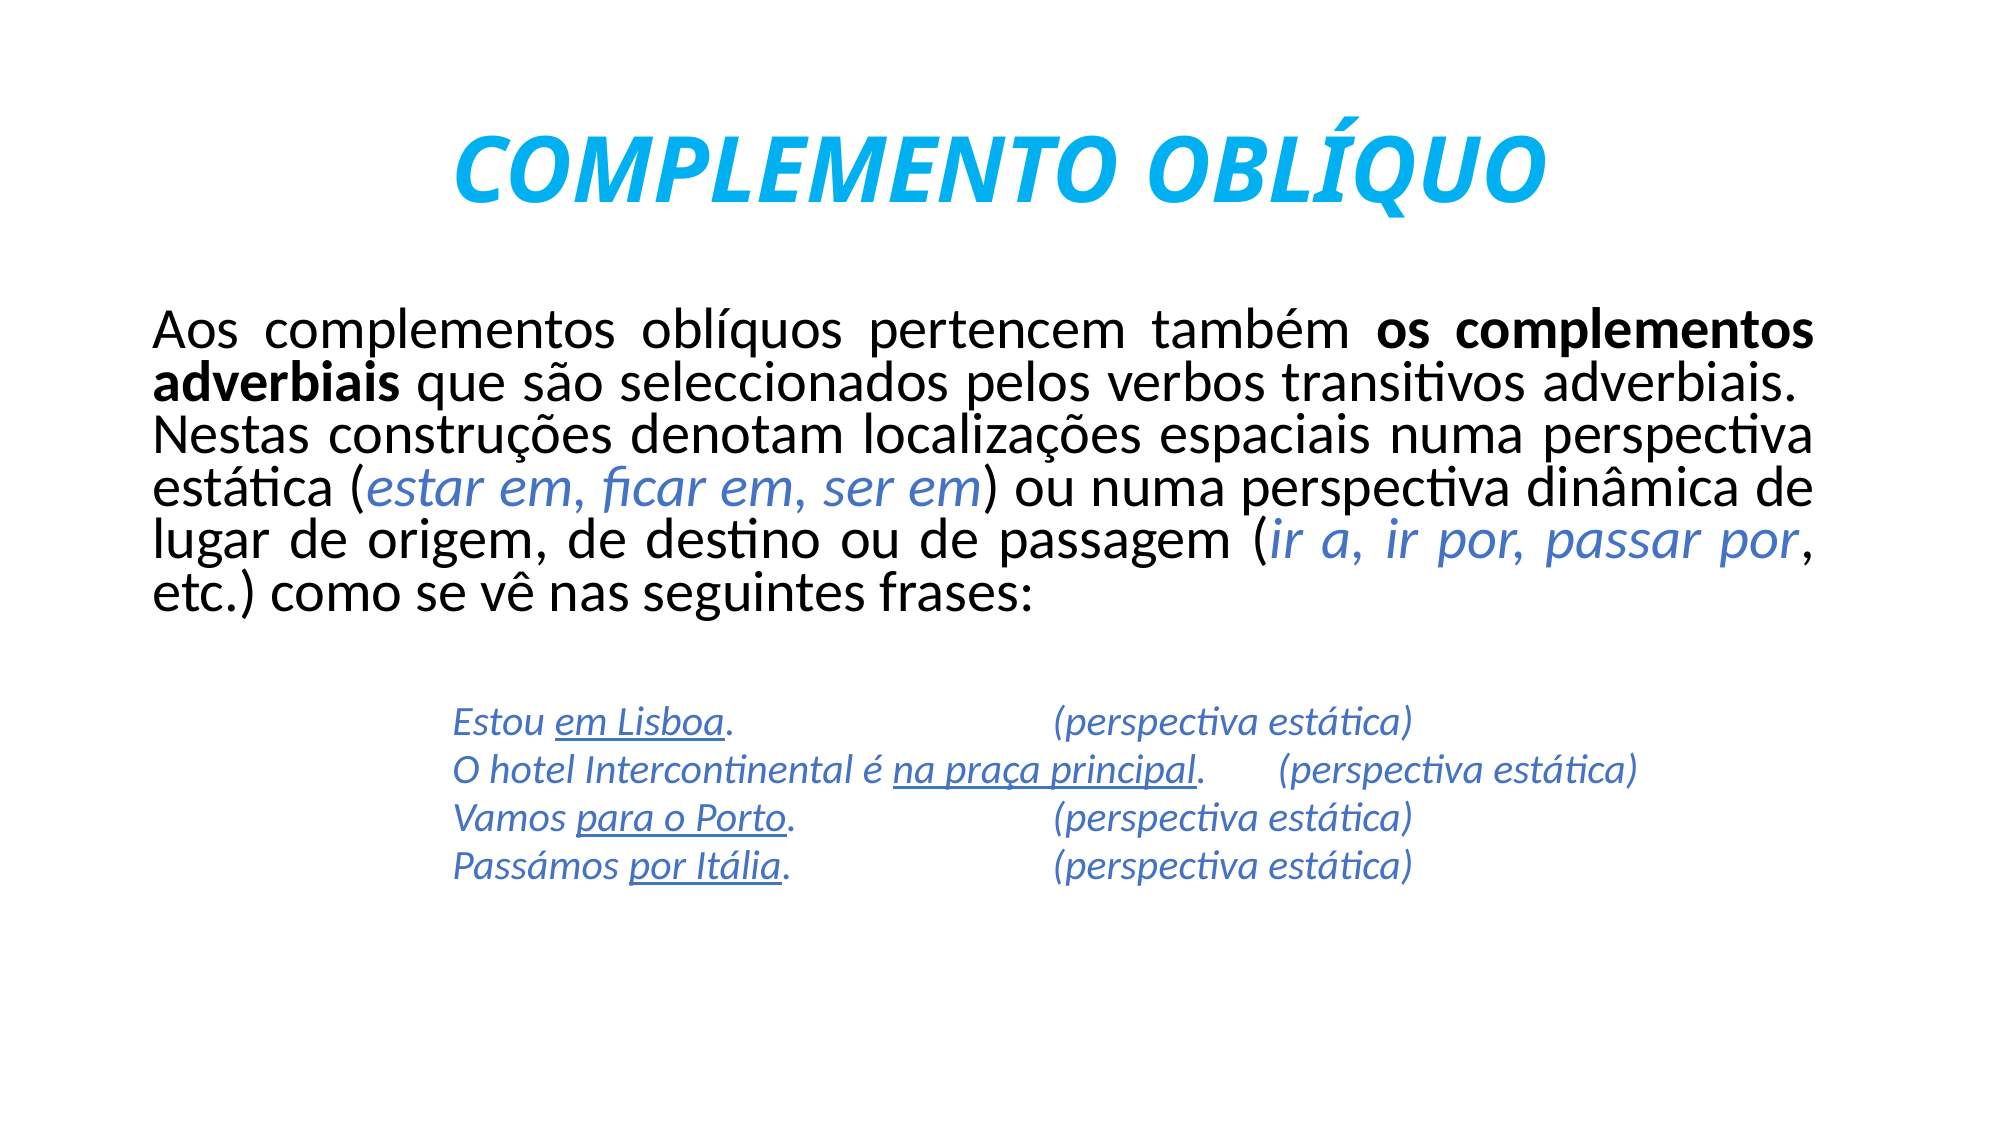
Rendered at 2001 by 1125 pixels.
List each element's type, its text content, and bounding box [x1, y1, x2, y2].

title COMPLEMENTO OBLÍQUO [137, 59, 1863, 278]
list Aos complementos oblíquos pertencem também os complementos adverbiais que são seleccionados pelos verbos transitivos adverbiais. Nestas construções denotam localizações espaciais numa perspectiva estática (estar em, ficar em, ser em) ou numa perspectiva dinâmica de lugar de origem, de destino ou de passagem (ir a, ir por, passar por, etc.) como se vê nas seguintes frases: Estou em Lisboa. (perspectiva estática) O hotel Intercontinental é na praça principal. (perspectiva estática) Vamos para o Porto. (perspectiva estática) Passámos por Itália. (perspectiva estática) [137, 299, 1863, 1014]
